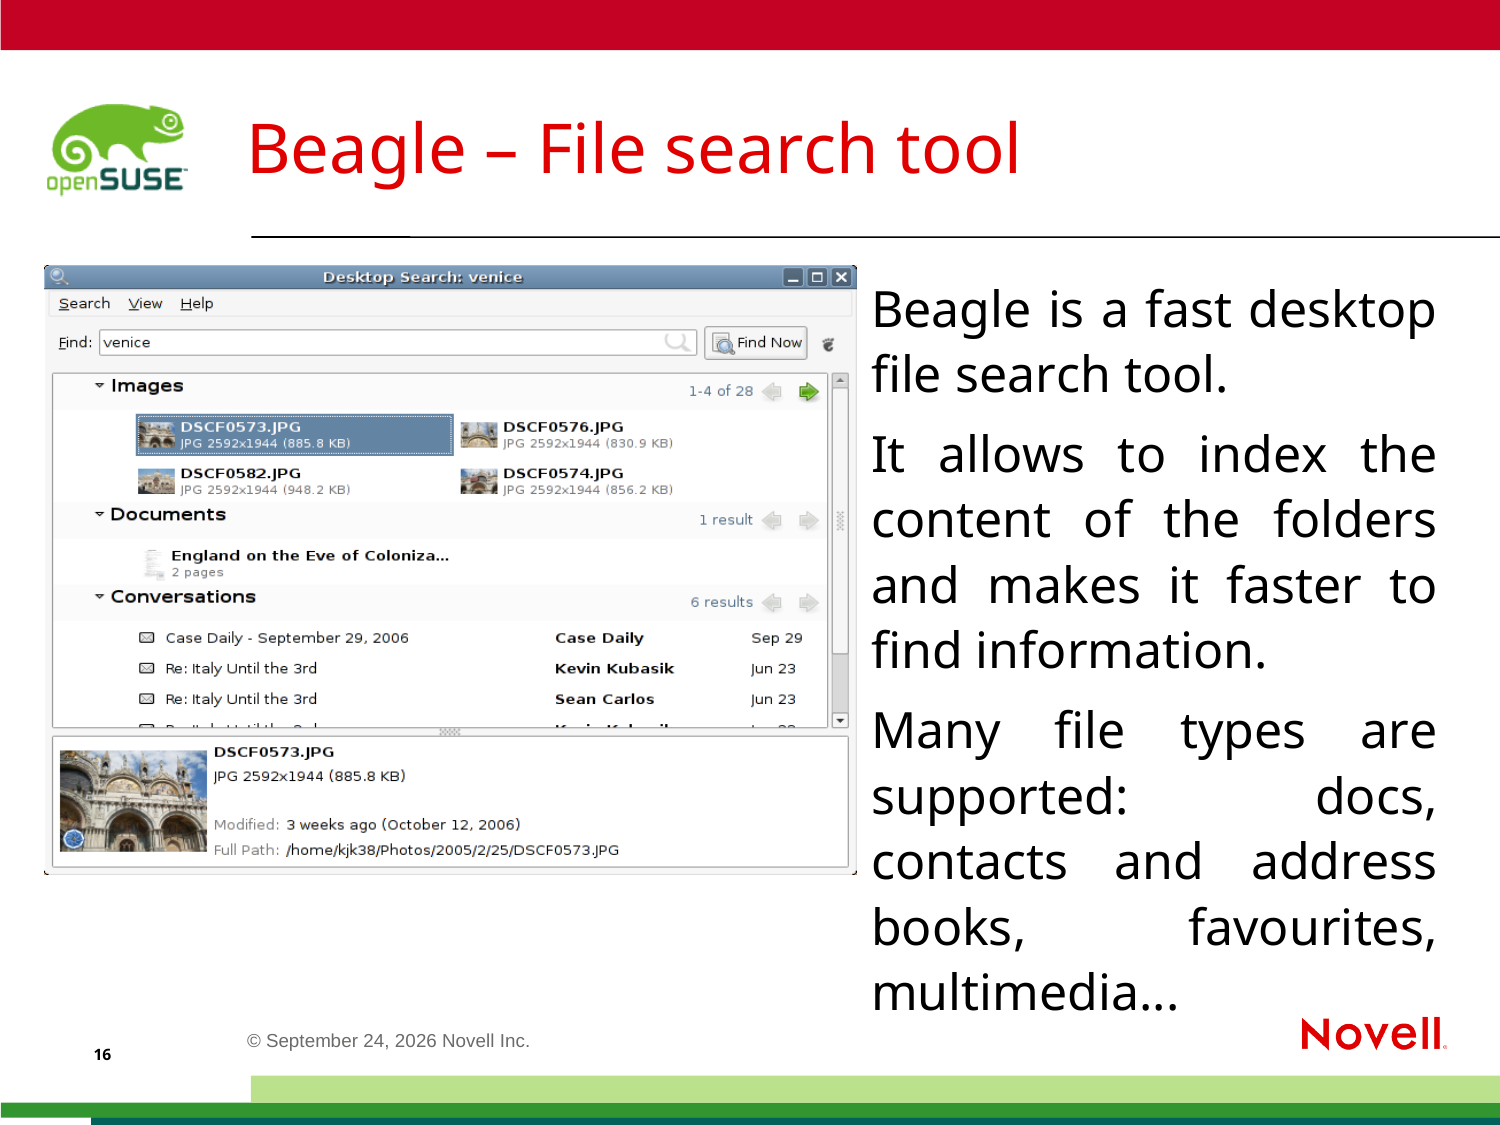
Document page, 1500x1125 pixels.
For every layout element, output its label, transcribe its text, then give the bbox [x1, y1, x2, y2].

picture [44, 265, 857, 875]
list Beagle is a fast desktop file search tool. It allows to index the content of the folders and makes it faster to find information. Many file types are supported: docs, contacts and address books, favourites, multimedia... [856, 267, 1477, 984]
picture [1295, 1011, 1453, 1056]
picture [47, 104, 188, 197]
title Beagle – File search tool [246, 60, 1409, 239]
